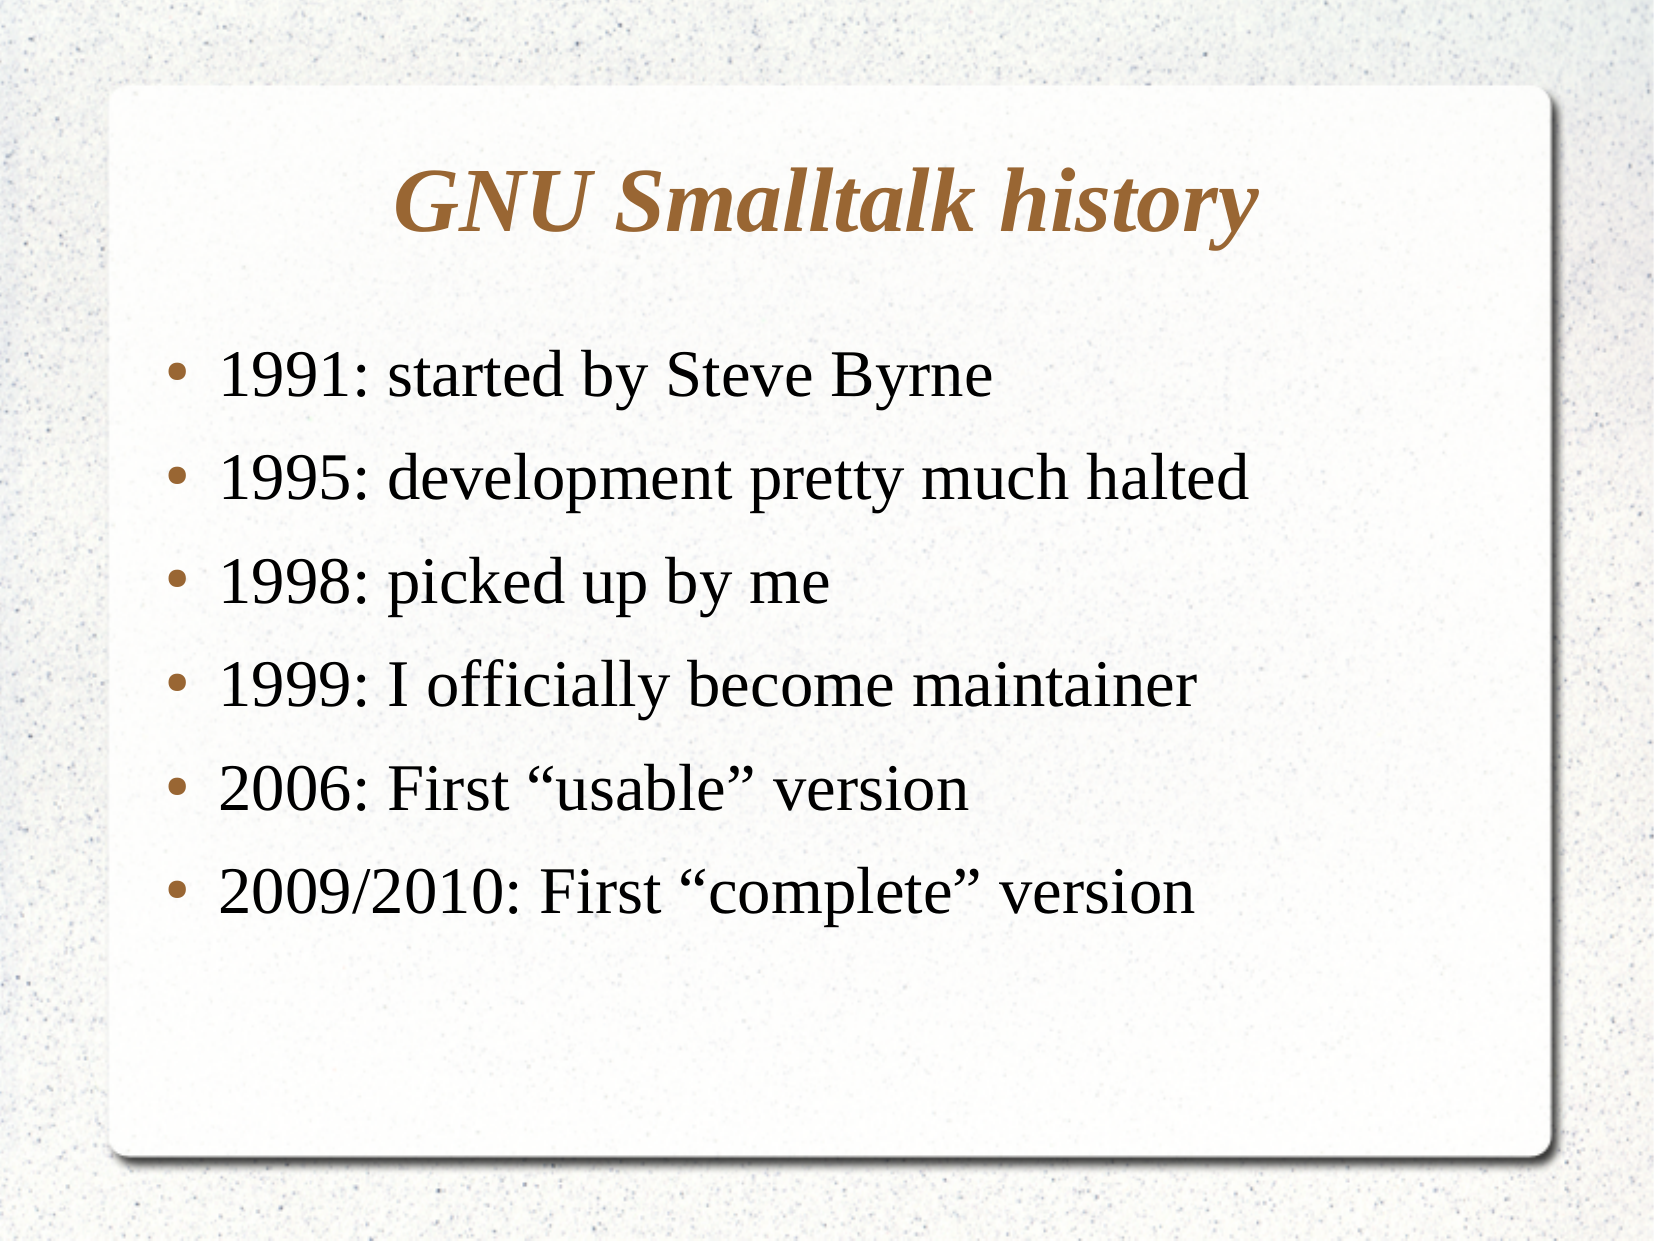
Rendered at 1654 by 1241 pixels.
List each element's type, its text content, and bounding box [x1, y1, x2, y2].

title GNU Smalltalk history [118, 96, 1536, 304]
picture [0, 0, 1654, 1241]
list 1991: started by Steve Byrne 1995: development pretty much halted 1998: picked up by me 1999: I officially become maintainer 2006: First “usable” version 2009/2010: First “complete” version [147, 336, 1506, 972]
